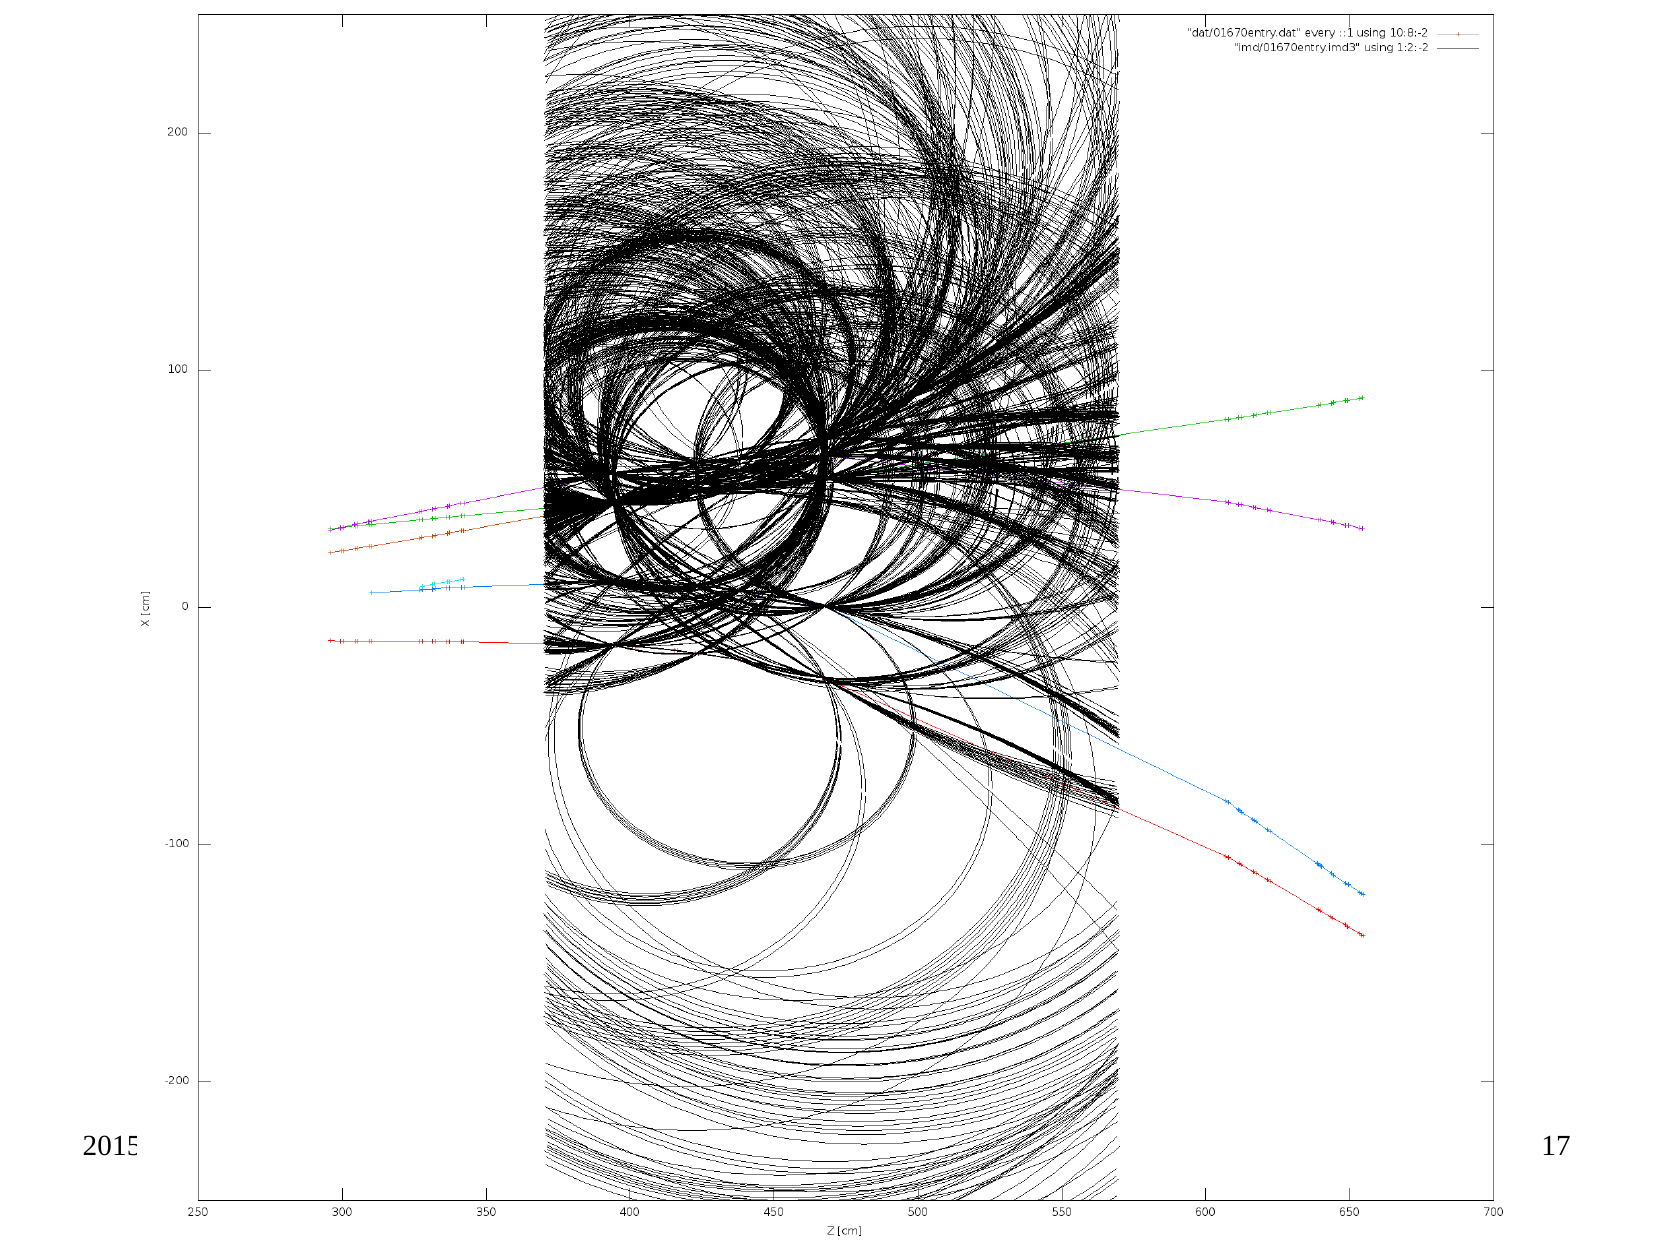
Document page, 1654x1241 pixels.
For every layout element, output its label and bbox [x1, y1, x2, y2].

picture [137, 0, 1516, 1241]
